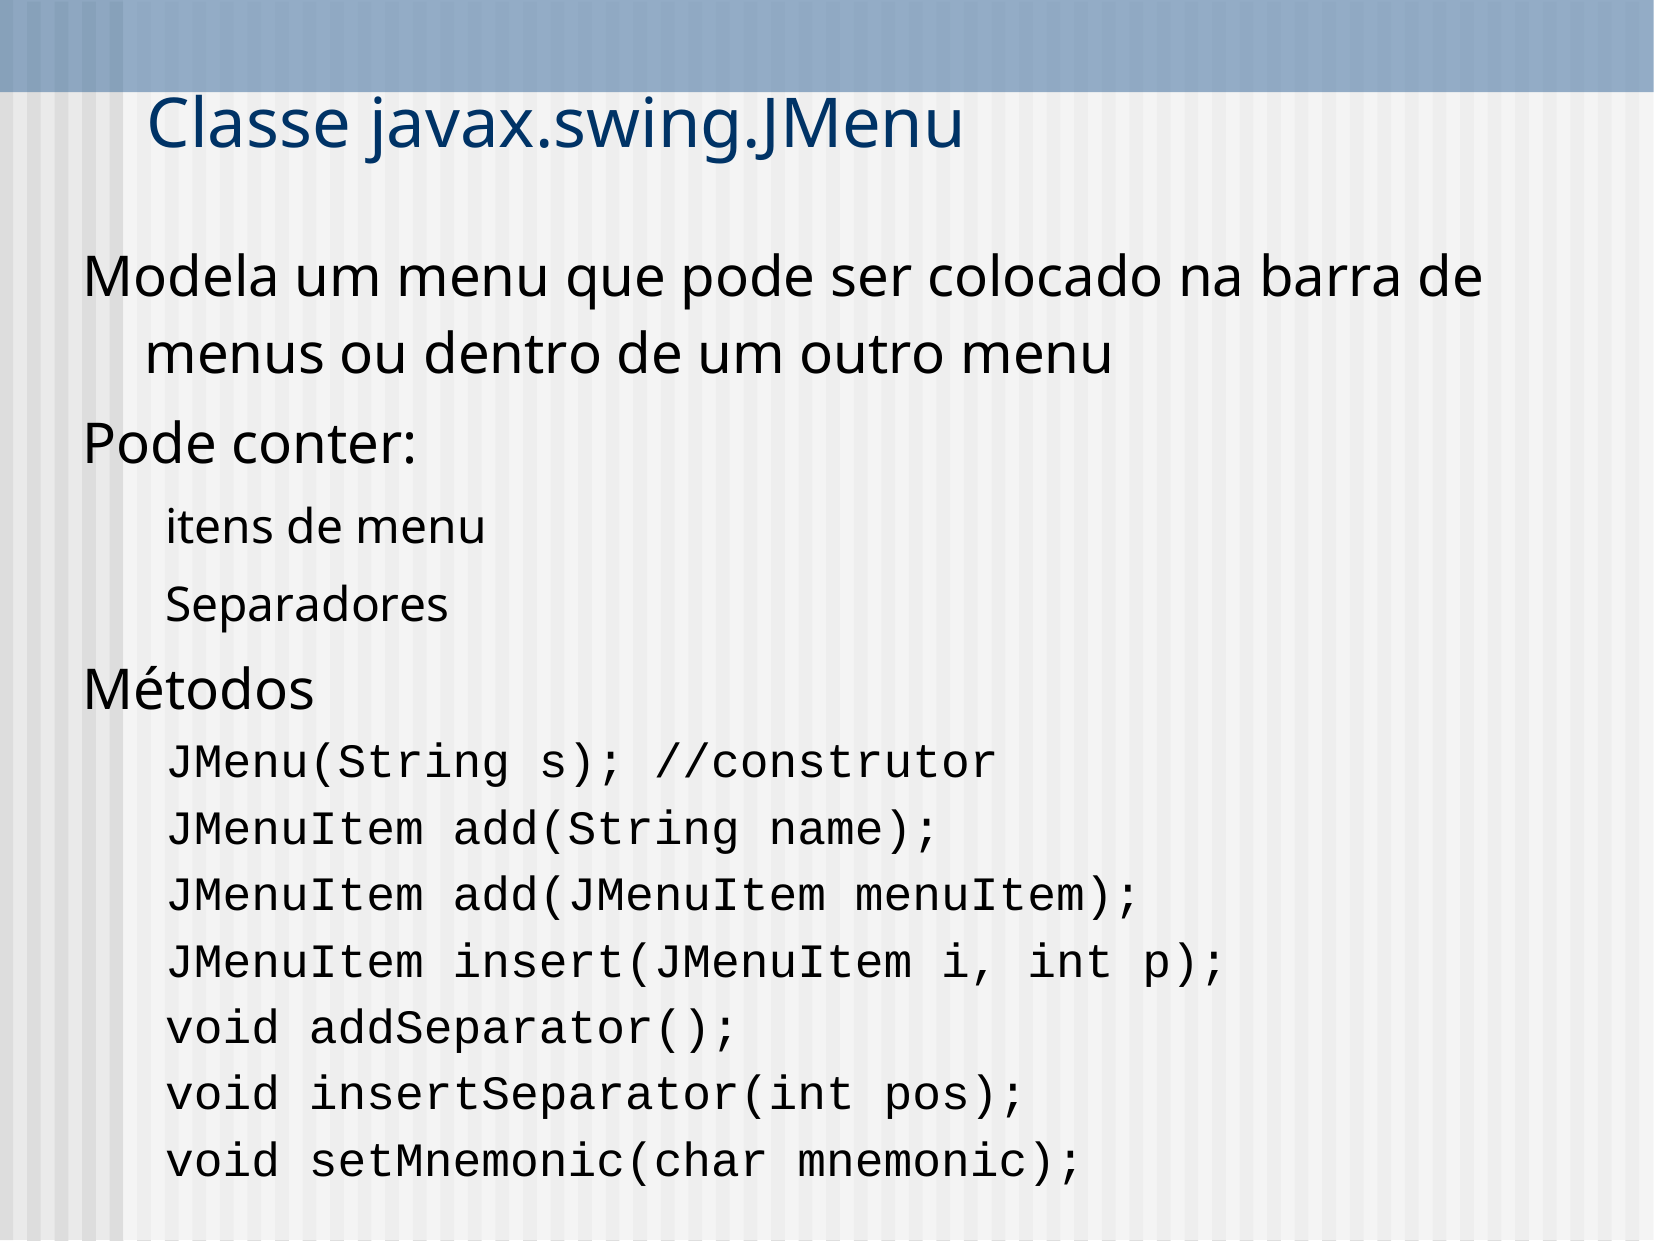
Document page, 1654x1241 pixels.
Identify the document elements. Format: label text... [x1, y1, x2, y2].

list Modela um menu que pode ser colocado na barra de menus ou dentro de um outro menu Pode conter: itens de menu Separadores Métodos JMenu(String s); //construtor JMenuItem add(String name); JMenuItem add(JMenuItem menuItem); JMenuItem insert(JMenuItem i, int p); void addSeparator(); void insertSeparator(int pos); void setMnemonic(char mnemonic); [82, 236, 1571, 1123]
title Classe javax.swing.JMenu [146, 36, 1536, 204]
